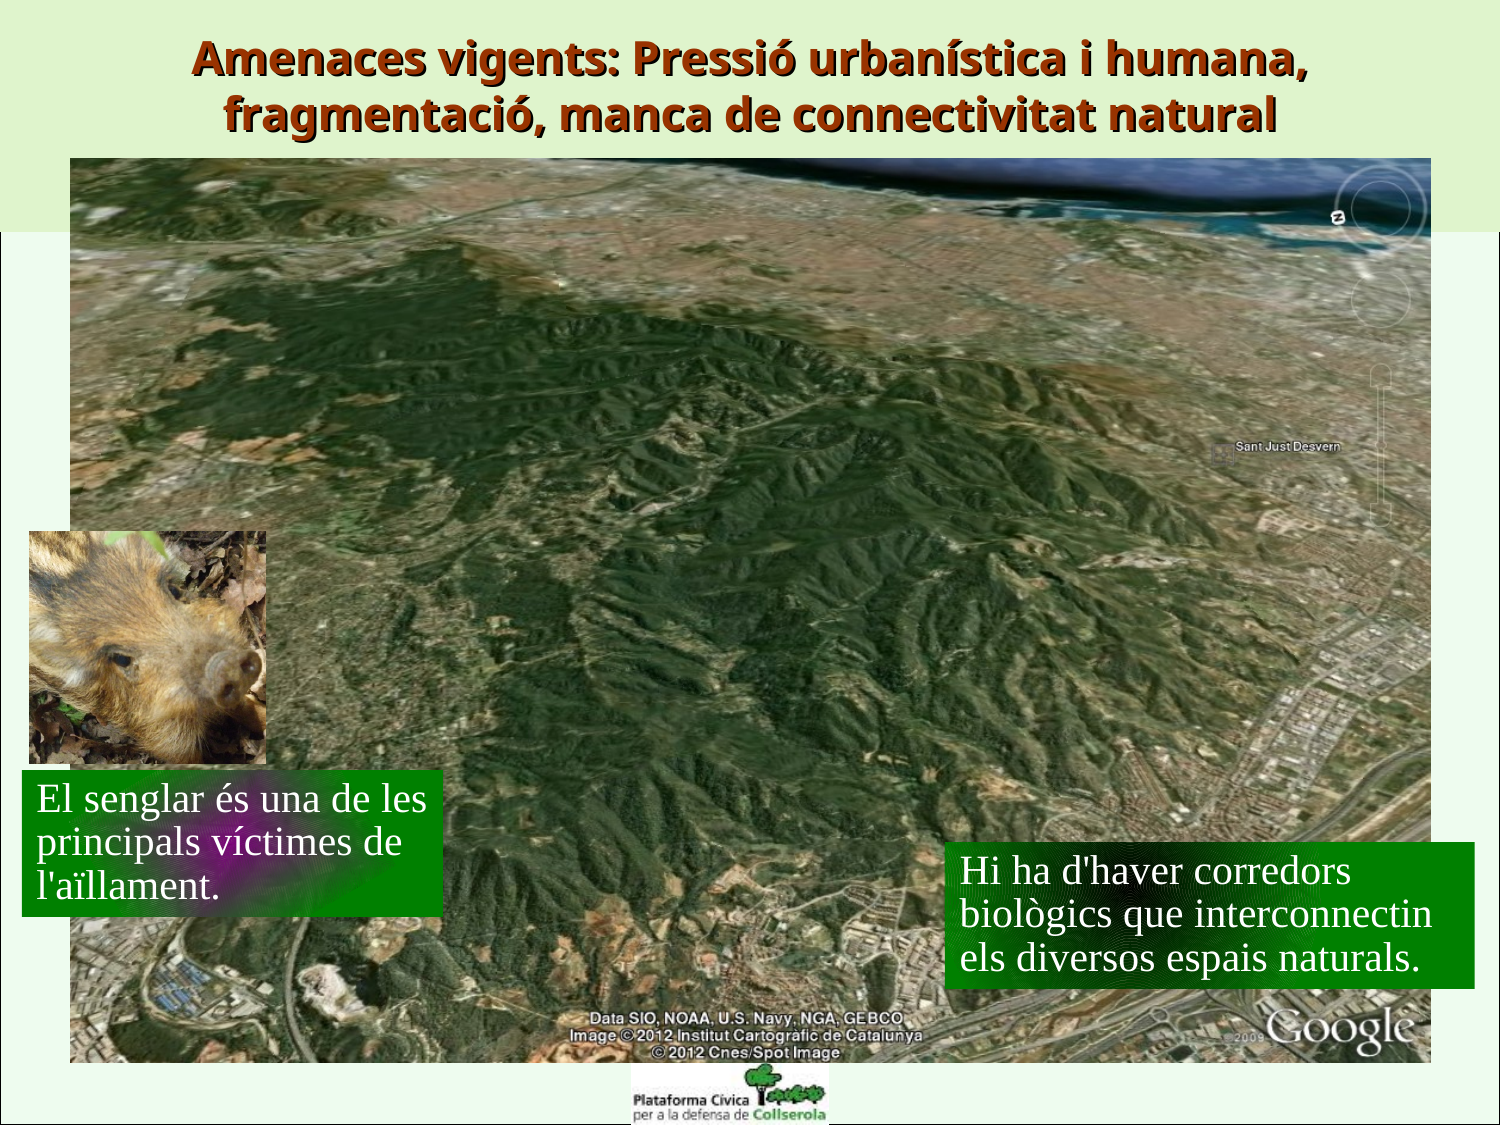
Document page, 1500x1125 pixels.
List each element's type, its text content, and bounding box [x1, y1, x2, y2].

text_box Hi ha d'haver corredors biològics que interconnectin els diversos espais naturals. [944, 842, 1475, 989]
text_box El senglar és una de les principals víctimes de l'aïllament. [21, 770, 443, 917]
title Amenaces vigents: Pressió urbanística i humana, fragmentació, manca de connectivitat natural [76, 18, 1424, 148]
picture [29, 158, 1431, 1125]
